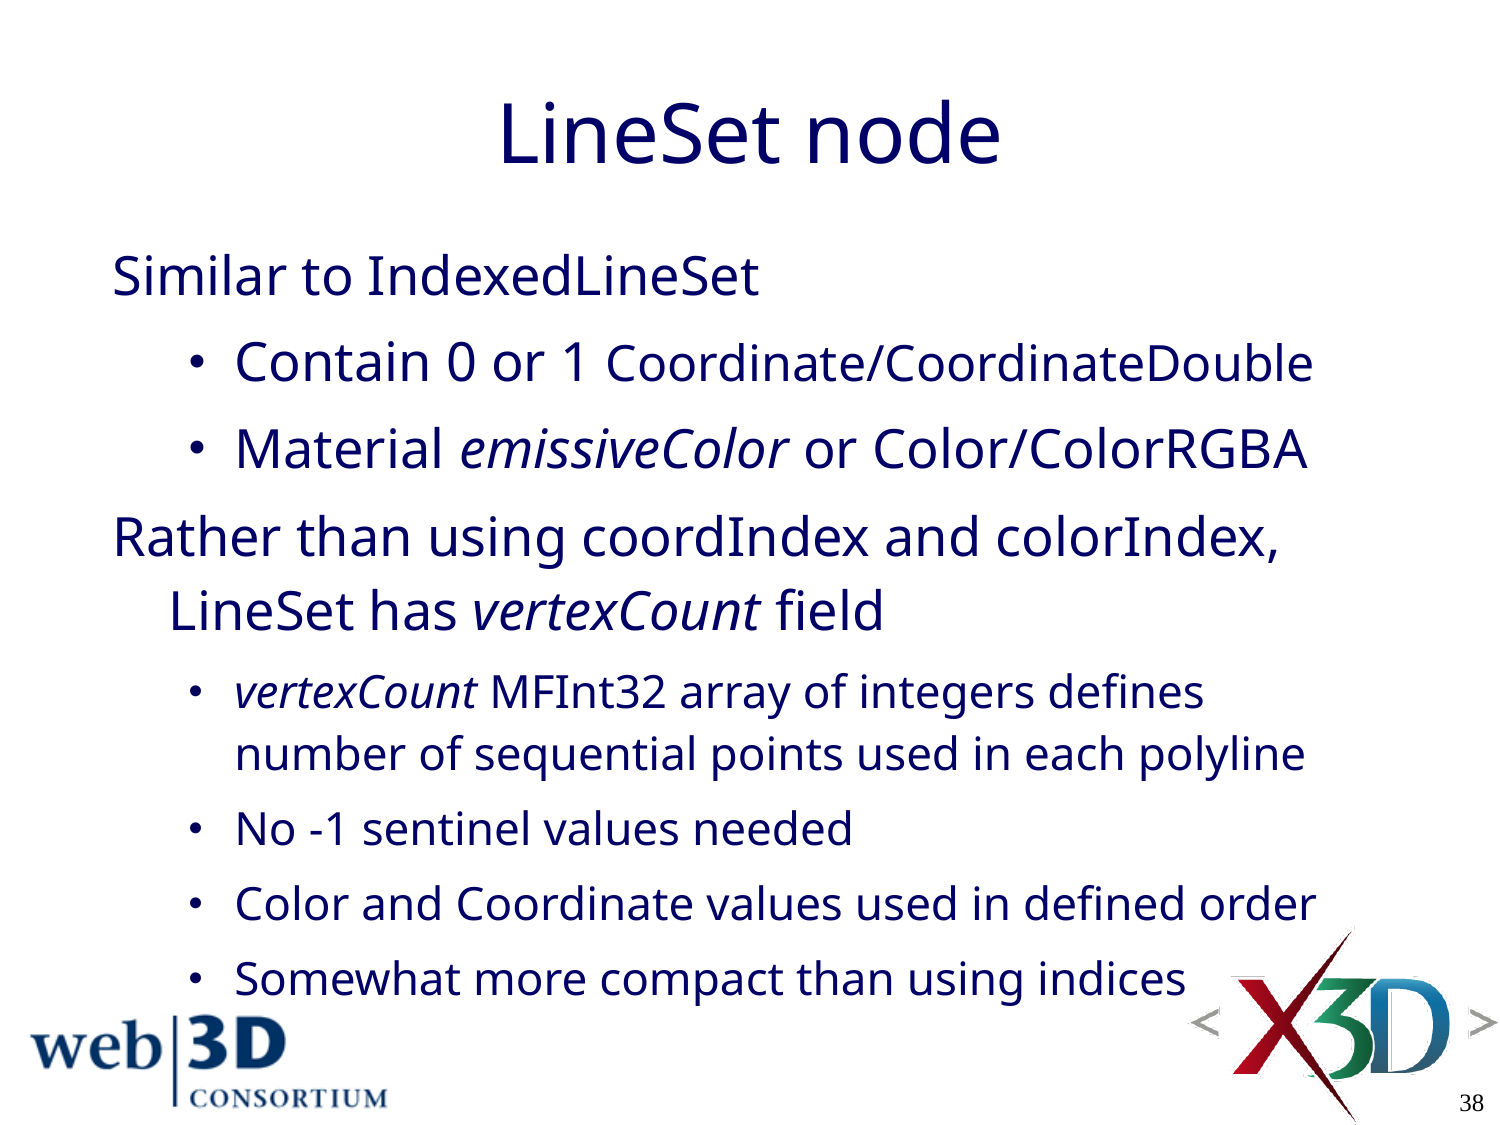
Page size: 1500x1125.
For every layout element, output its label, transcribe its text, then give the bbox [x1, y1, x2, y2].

list Similar to IndexedLineSet Contain 0 or 1 Coordinate/CoordinateDouble Material emissiveColor or Color/ColorRGBA Rather than using coordIndex and colorIndex, LineSet has vertexCount field vertexCount MFInt32 array of integers defines number of sequential points used in each polyline No -1 sentinel values needed Color and Coordinate values used in defined order Somewhat more compact than using indices [112, 237, 1351, 986]
title LineSet node [112, 37, 1388, 226]
picture [1187, 926, 1500, 1125]
picture [12, 998, 413, 1118]
